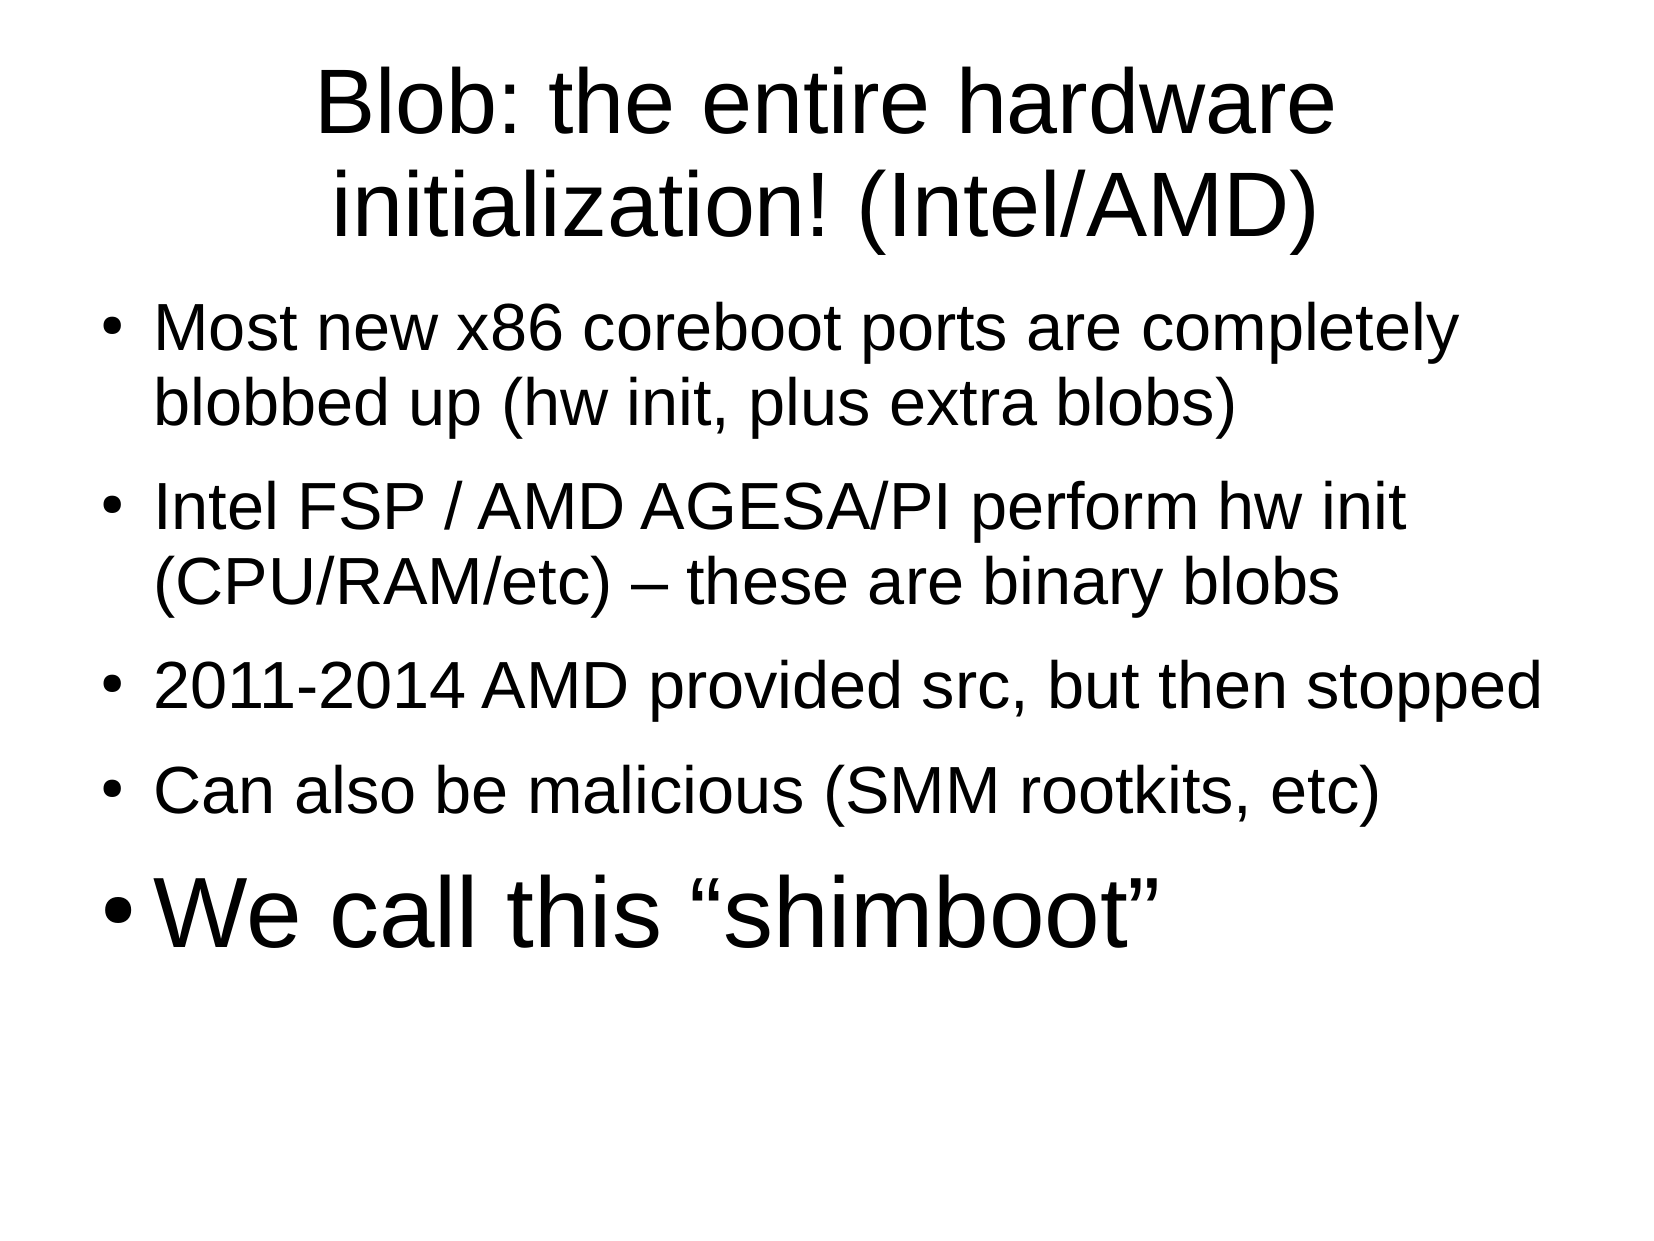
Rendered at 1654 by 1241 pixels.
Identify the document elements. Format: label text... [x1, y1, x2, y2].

list Most new x86 coreboot ports are completely blobbed up (hw init, plus extra blobs) Intel FSP / AMD AGESA/PI perform hw init (CPU/RAM/etc) – these are binary blobs 2011-2014 AMD provided src, but then stopped Can also be malicious (SMM rootkits, etc) We call this “shimboot” [82, 290, 1571, 1010]
title Blob: the entire hardware initialization! (Intel/AMD) [82, 39, 1571, 267]
